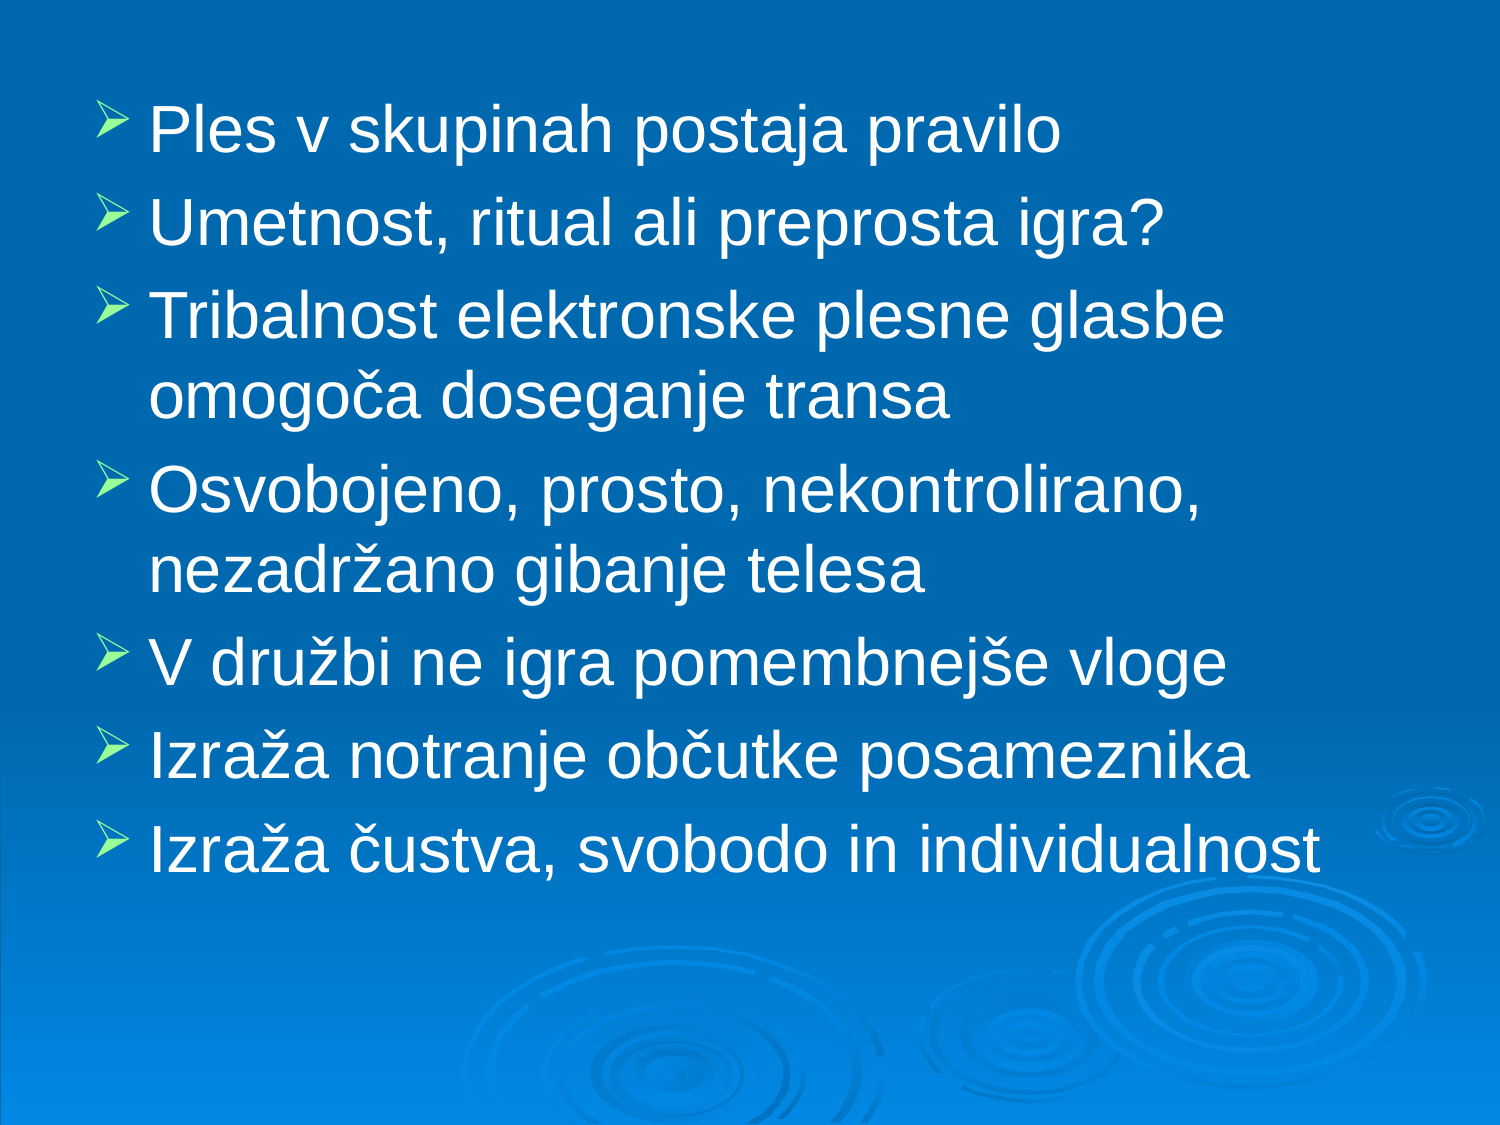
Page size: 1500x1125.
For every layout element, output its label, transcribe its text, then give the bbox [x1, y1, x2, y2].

list Ples v skupinah postaja pravilo Umetnost, ritual ali preprosta igra? Tribalnost elektronske plesne glasbe omogoča doseganje transa Osvobojeno, prosto, nekontrolirano, nezadržano gibanje telesa V družbi ne igra pomembnejše vloge Izraža notranje občutke posameznika Izraža čustva, svobodo in individualnost [76, 78, 1427, 1010]
